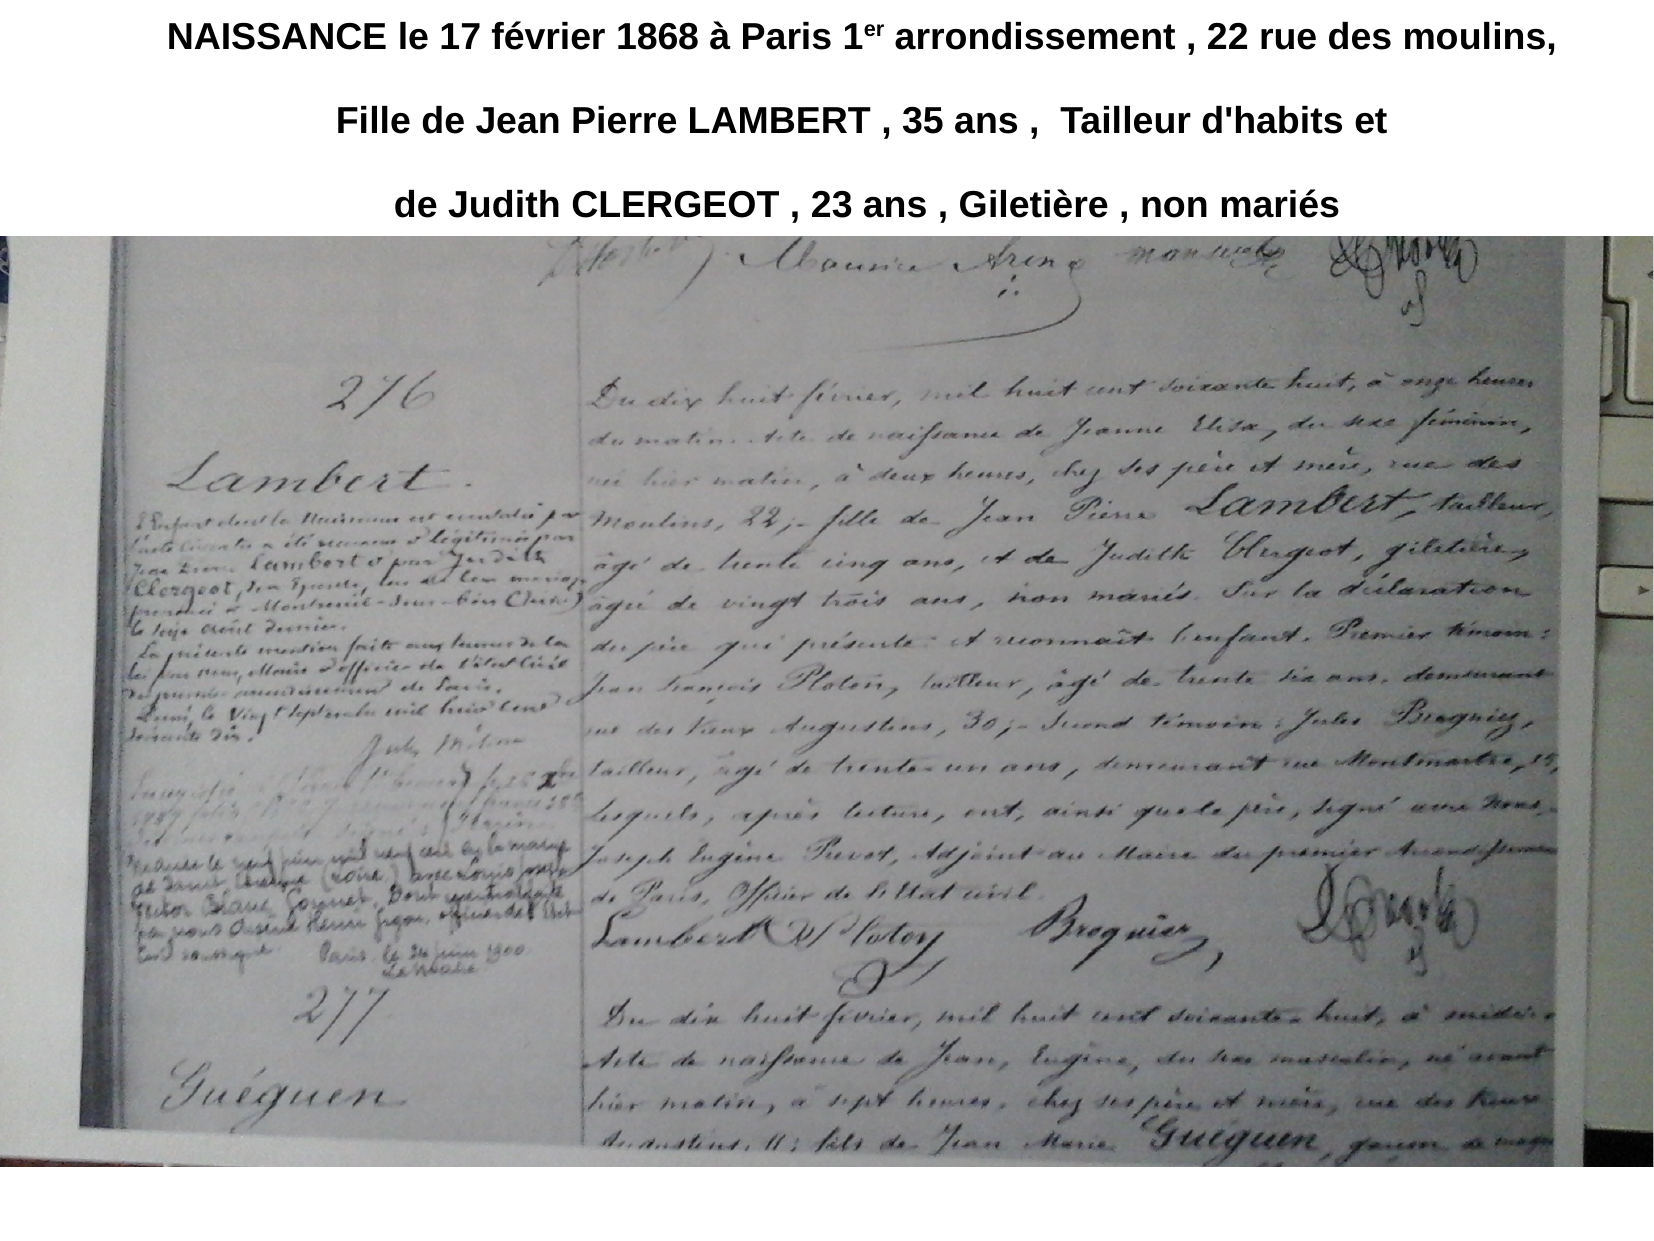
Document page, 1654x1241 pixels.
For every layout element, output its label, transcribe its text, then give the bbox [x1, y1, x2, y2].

picture [0, 236, 1654, 1167]
title NAISSANCE le 17 février 1868 à Paris 1er arrondissement , 22 rue des moulins, Fille de Jean Pierre LAMBERT , 35 ans , Tailleur d'habits et de Judith CLERGEOT , 23 ans , Giletière , non mariés [118, 11, 1607, 230]
